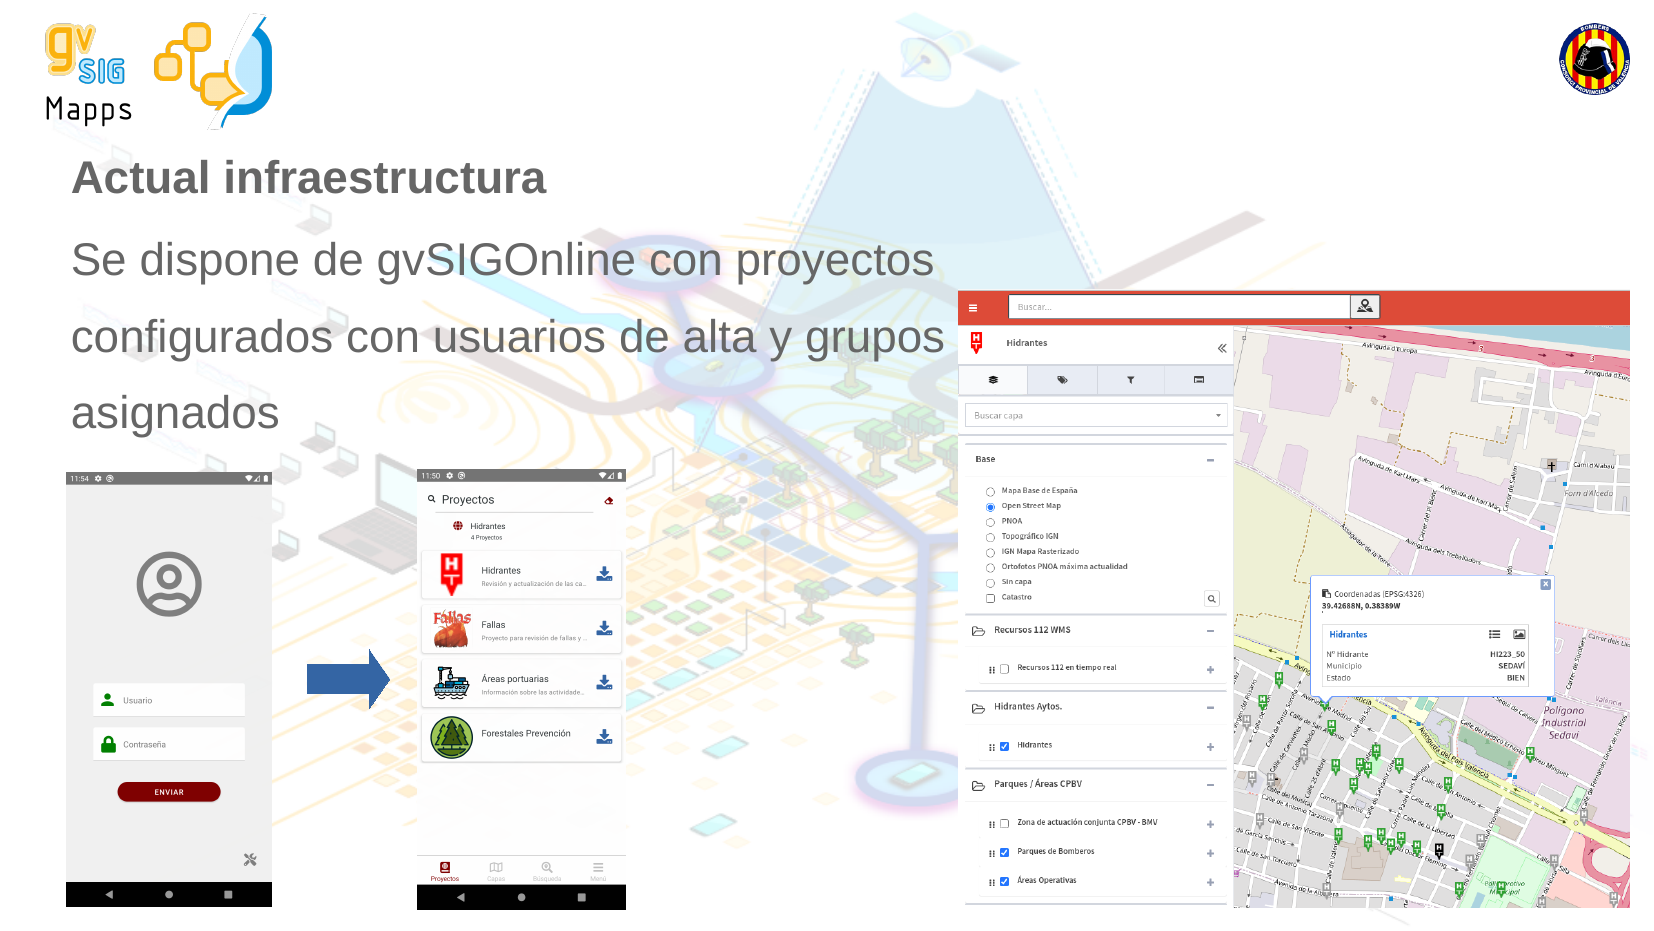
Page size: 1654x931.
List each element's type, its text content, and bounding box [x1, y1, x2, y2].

title Actual infraestructura [70, 135, 1264, 219]
title Se dispone de gvSIGOnline con proyectos configurados con usuarios de alta y grupos asignados [70, 219, 969, 567]
text_box [307, 649, 390, 709]
picture [0, 0, 1654, 931]
